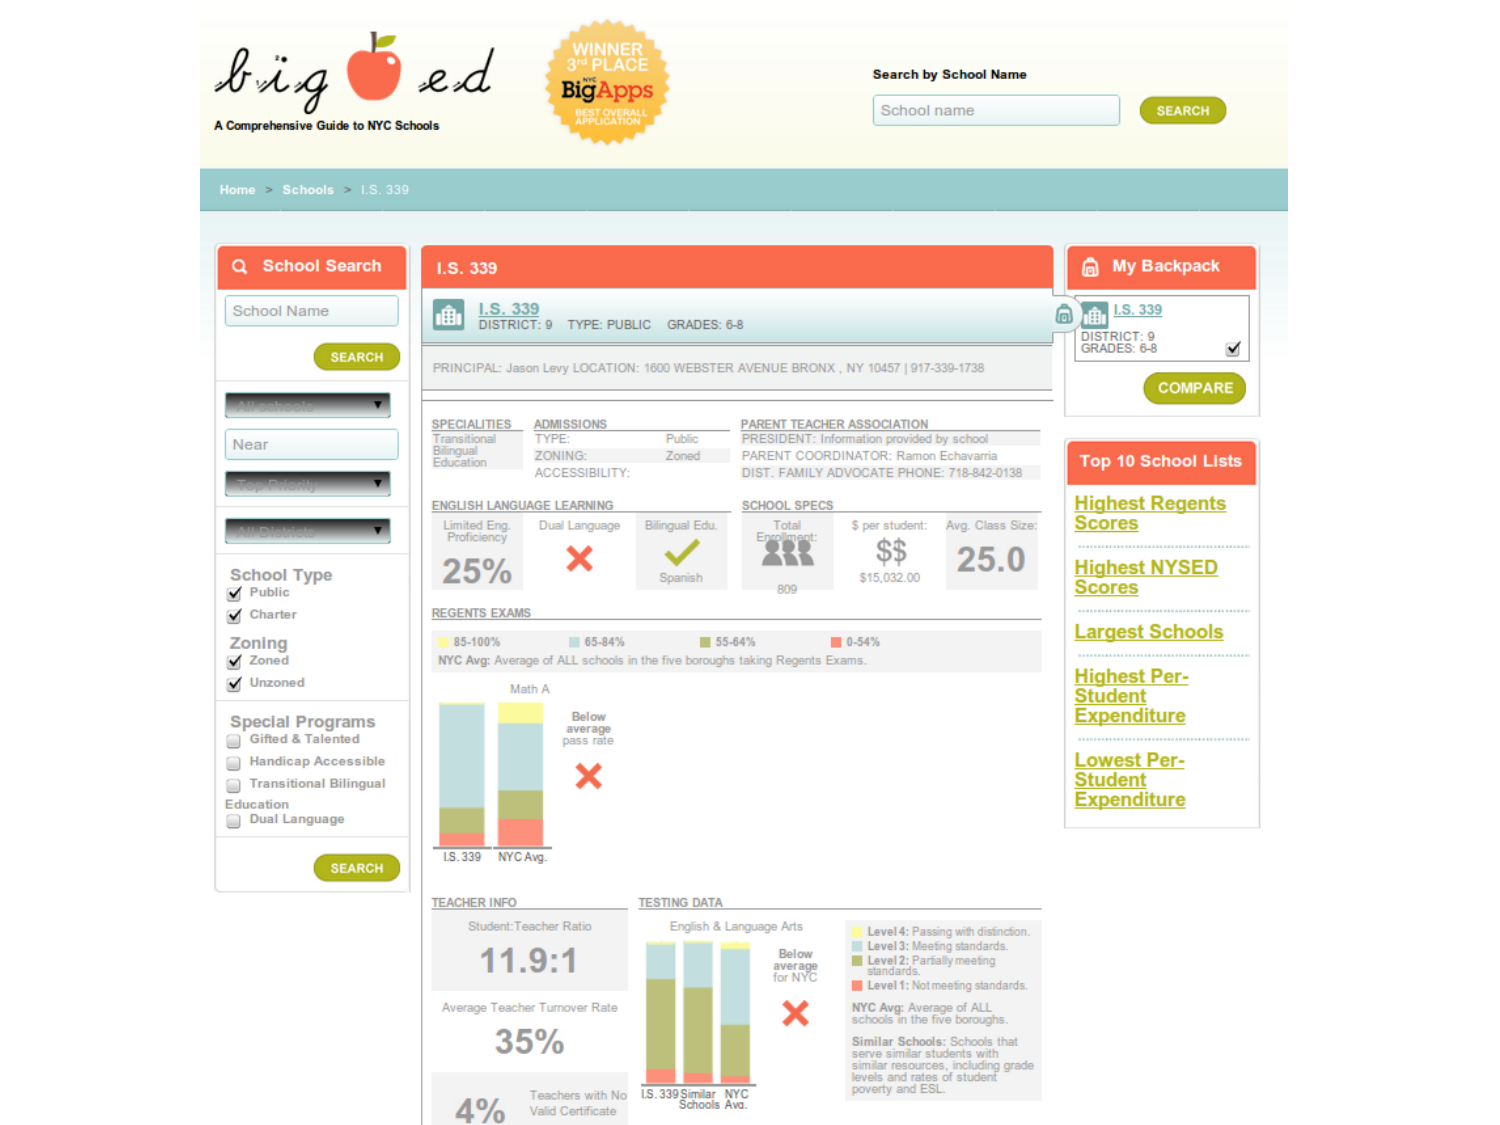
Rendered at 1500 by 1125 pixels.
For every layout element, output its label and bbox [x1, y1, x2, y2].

picture [200, 0, 1288, 1125]
